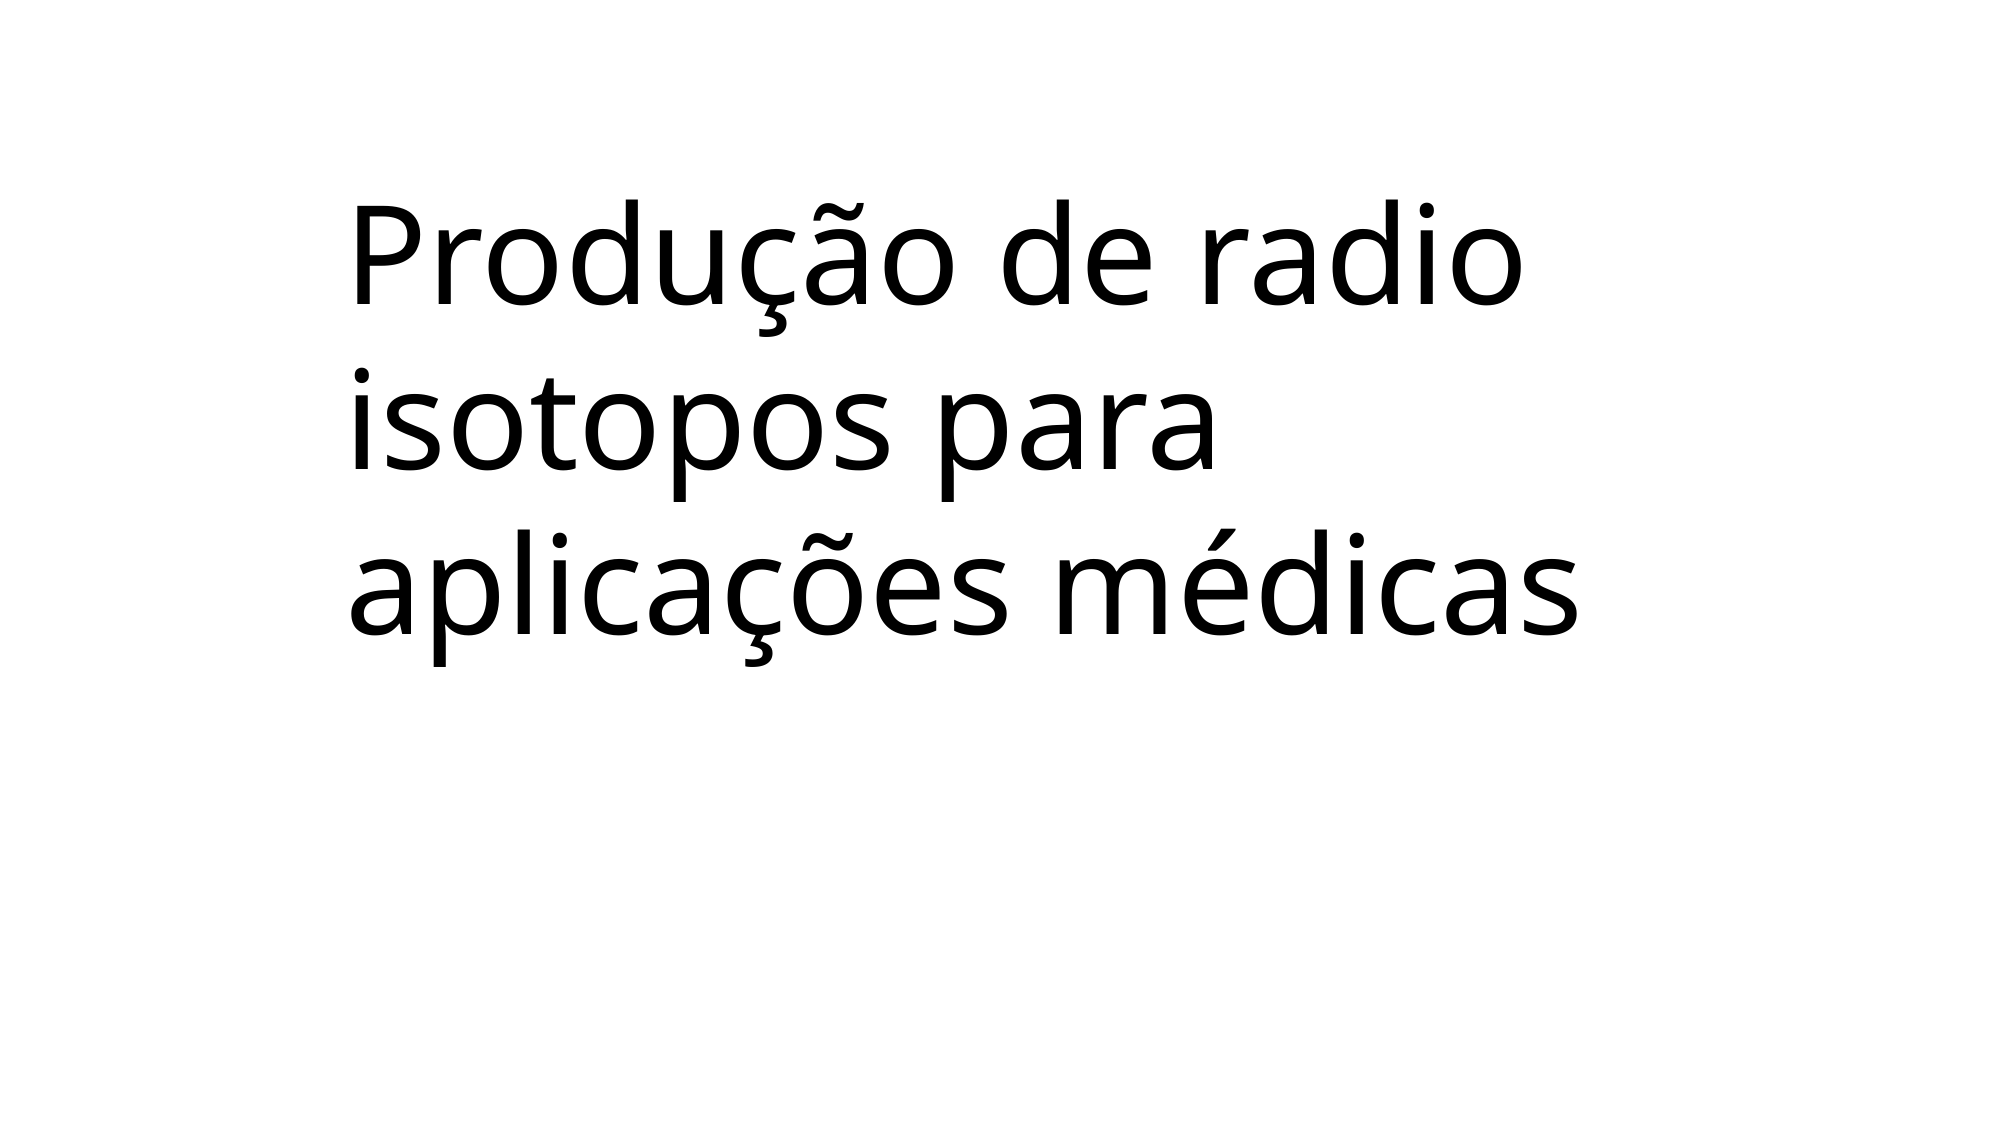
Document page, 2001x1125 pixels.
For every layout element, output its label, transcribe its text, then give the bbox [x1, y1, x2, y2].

text_box Produção de radio isotopos para aplicações médicas [329, 158, 1824, 675]
